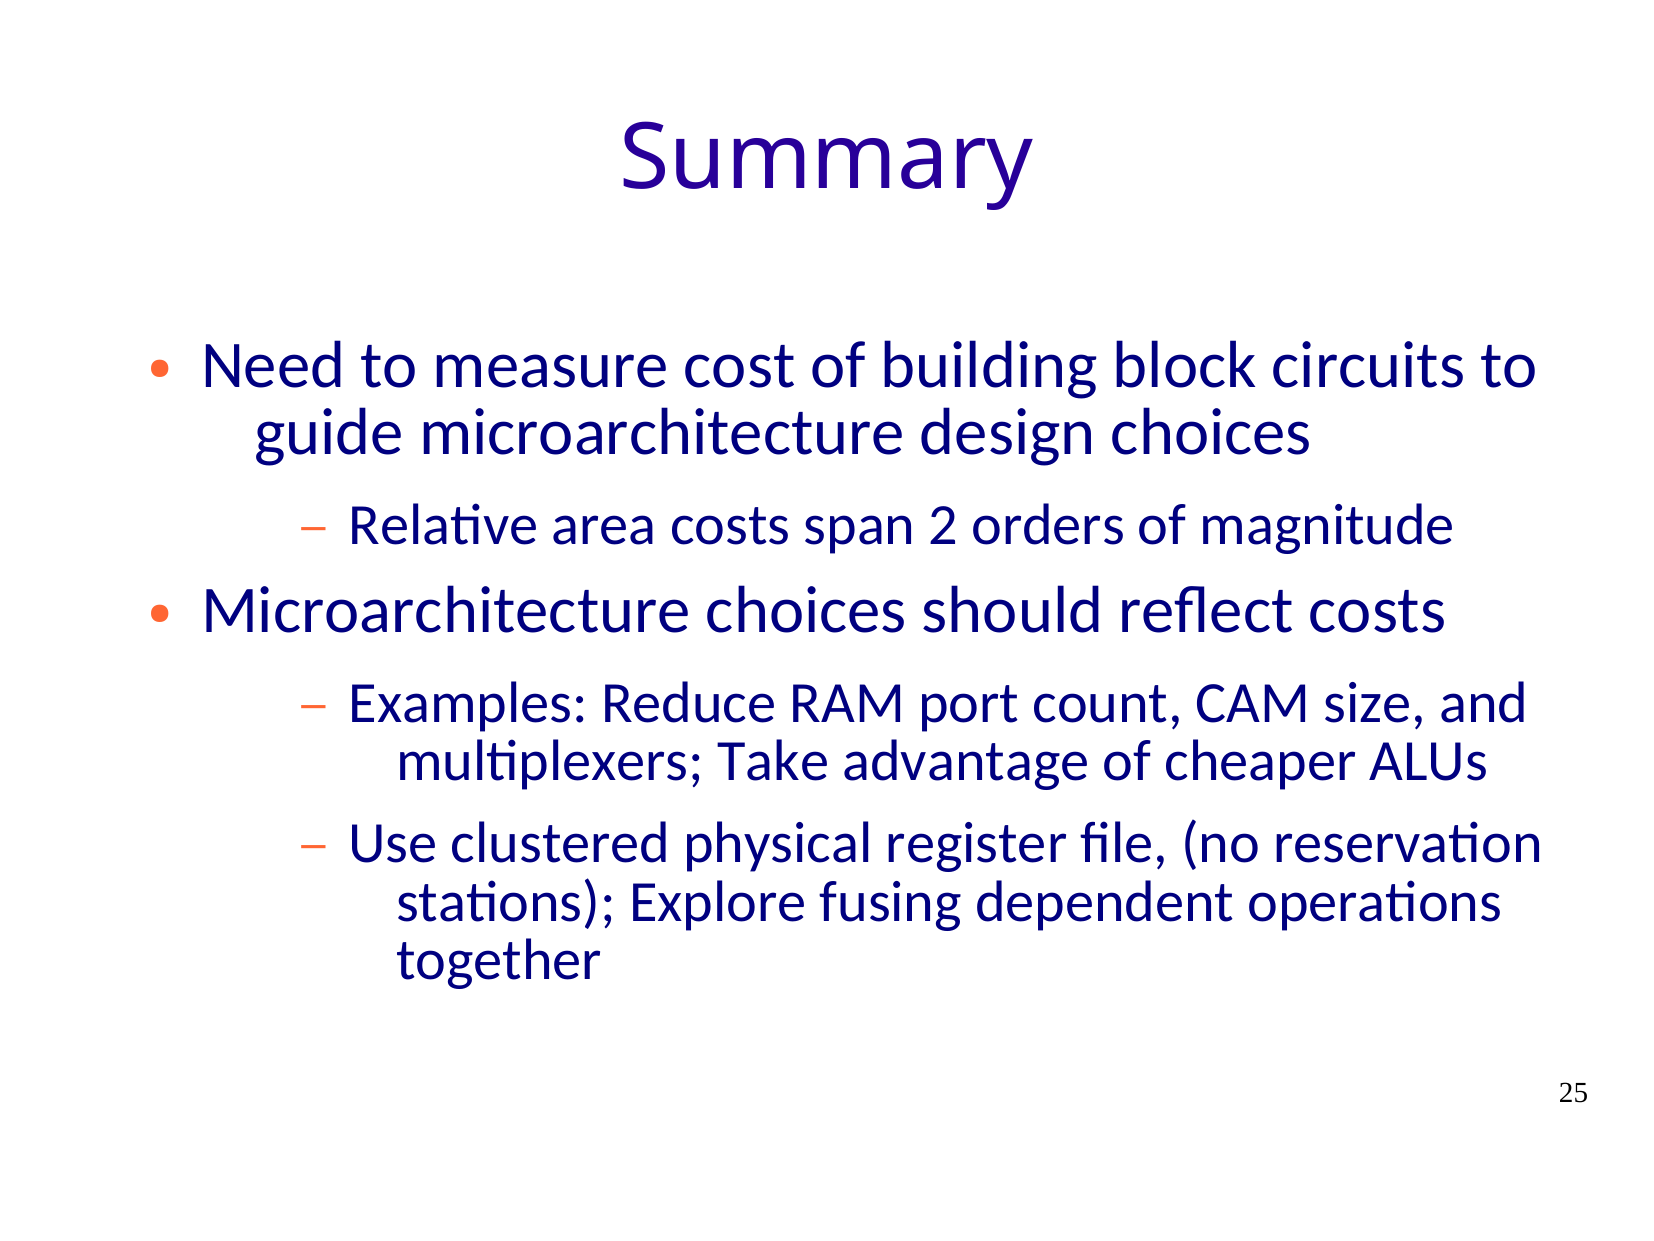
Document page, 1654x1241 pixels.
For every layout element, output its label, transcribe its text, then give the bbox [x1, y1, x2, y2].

list Need to measure cost of building block circuits to guide microarchitecture design choices Relative area costs span 2 orders of magnitude Microarchitecture choices should reflect costs Examples: Reduce RAM port count, CAM size, and multiplexers; Take advantage of cheaper ALUs Use clustered physical register file, (no reservation stations); Explore fusing dependent operations together [112, 337, 1566, 1117]
title Summary [82, 56, 1571, 250]
